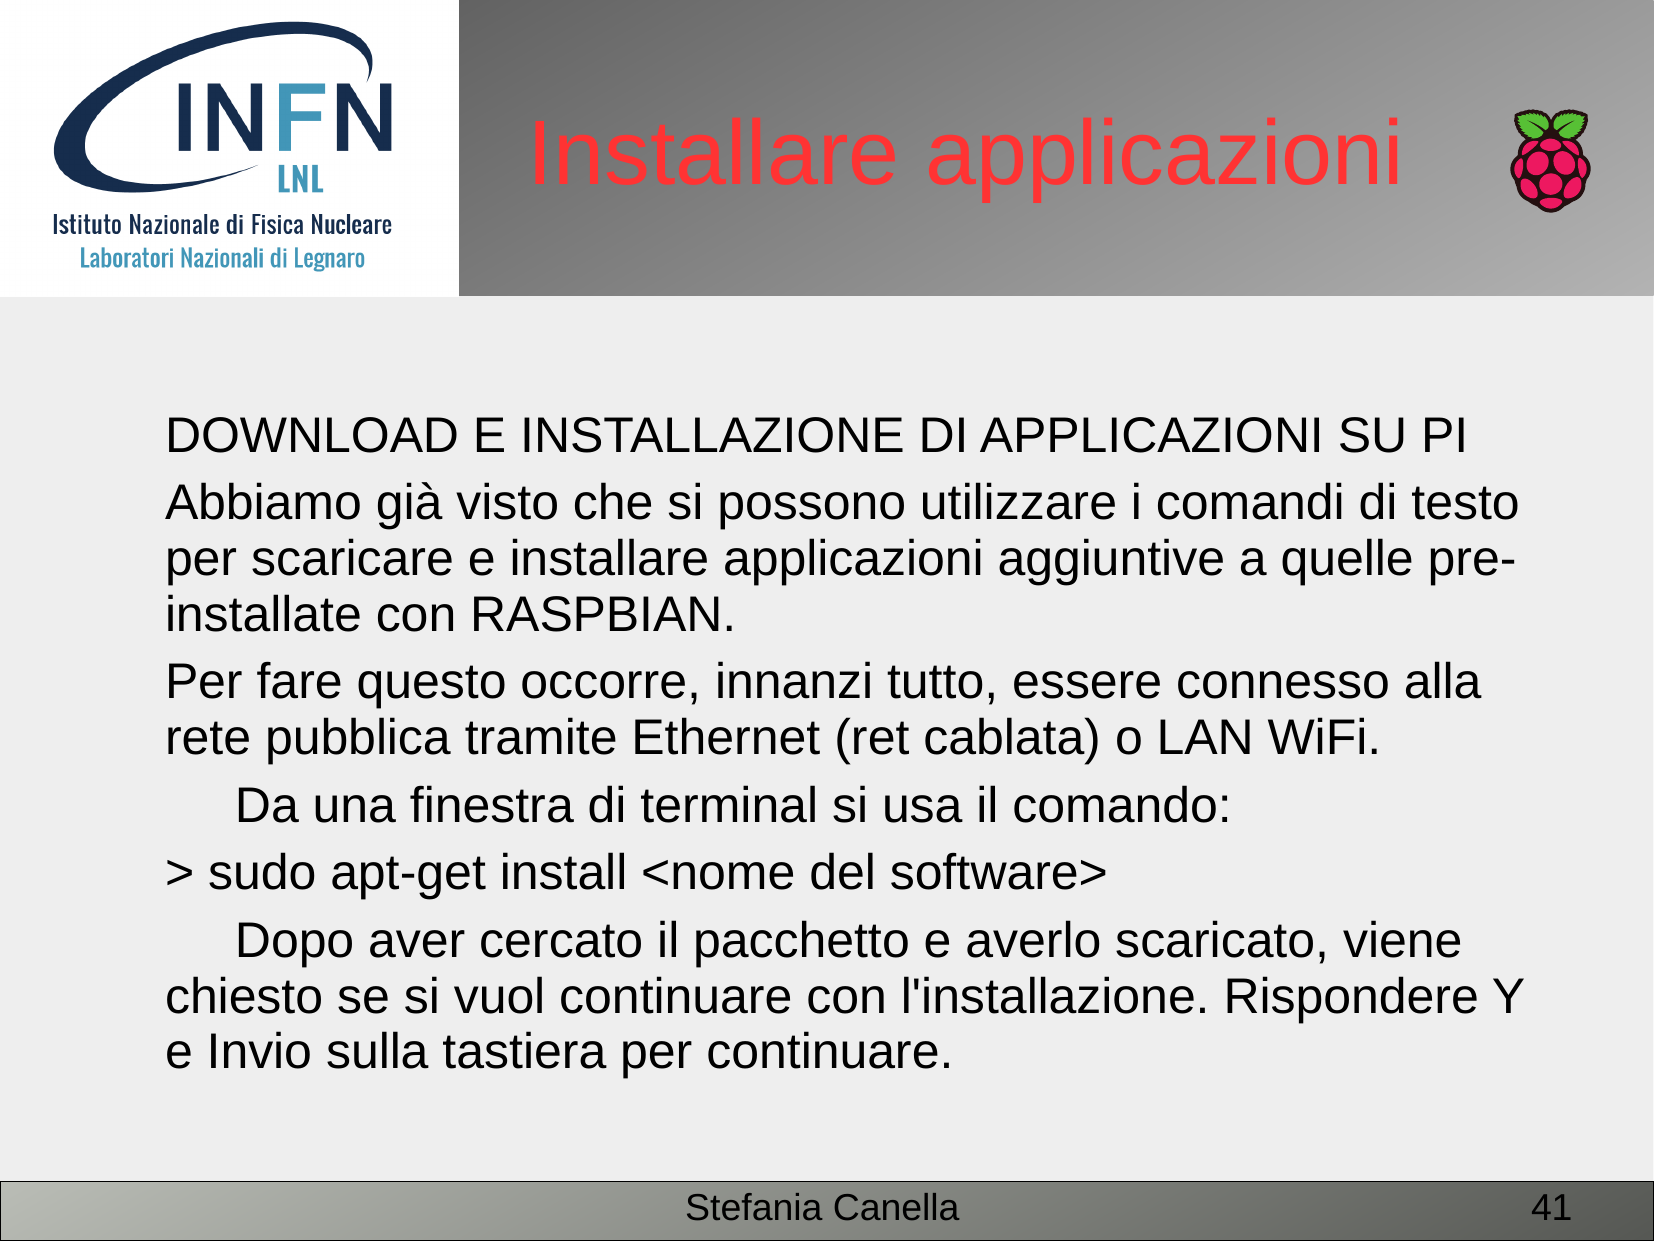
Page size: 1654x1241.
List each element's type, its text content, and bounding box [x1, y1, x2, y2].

picture [0, 0, 459, 297]
text_box [0, 1181, 670, 1241]
text_box Stefania Canella [670, 1178, 984, 1241]
text_box [459, 0, 1654, 296]
text_box <number> [1516, 1178, 1654, 1241]
title Installare applicazioni [459, 49, 1571, 257]
text_box [984, 1181, 1516, 1241]
text_box DOWNLOAD E INSTALLAZIONE DI APPLICAZIONI SU PI Abbiamo già visto che si possono utilizzare i comandi di testo per scaricare e installare applicazioni aggiuntive a quelle pre-installate con RASPBIAN. Per fare questo occorre, innanzi tutto, essere connesso alla rete pubblica tramite Ethernet (ret cablata) o LAN WiFi. Da una finestra di terminal si usa il comando: > sudo apt-get install <nome del software> Dopo aver cercato il pacchetto e averlo scaricato, viene chiesto se si vuol continuare con l'installazione. Rispondere Y e Invio sulla tastiera per continuare. [105, 372, 1548, 1114]
